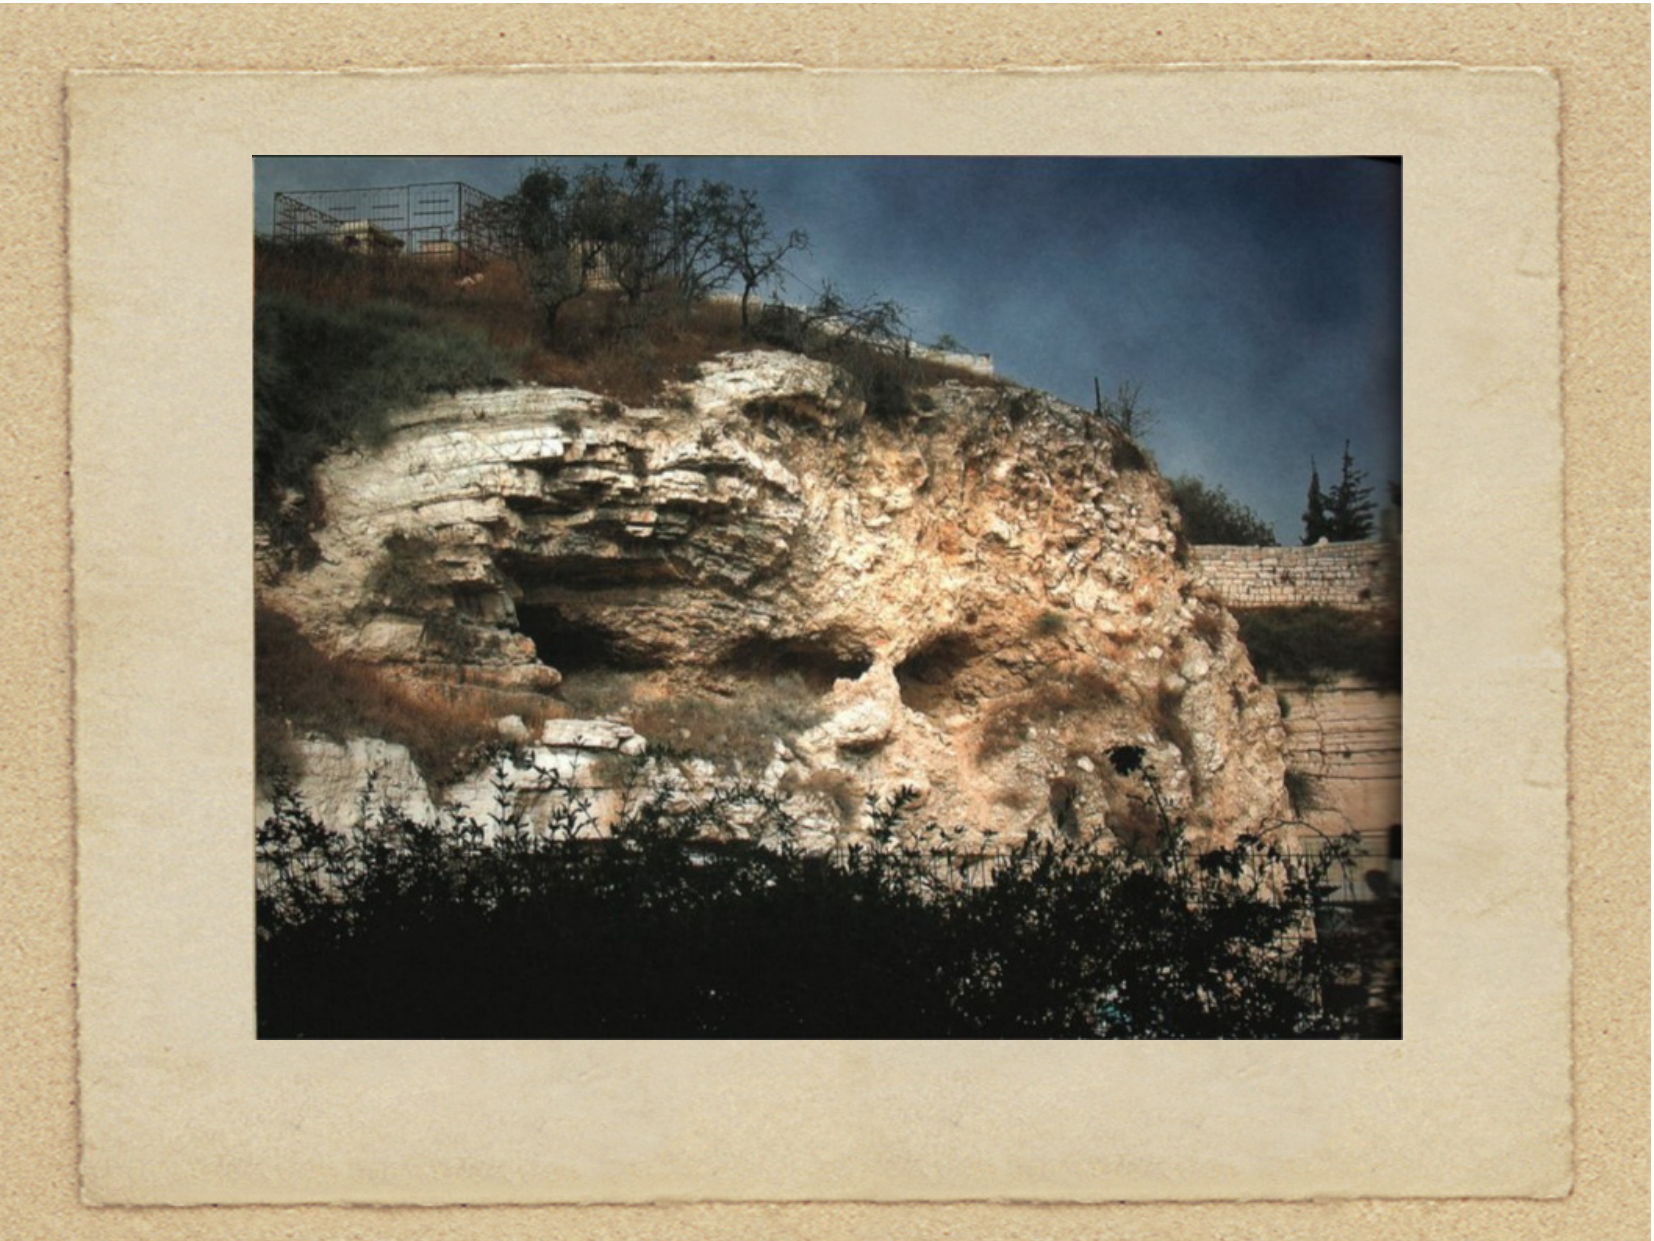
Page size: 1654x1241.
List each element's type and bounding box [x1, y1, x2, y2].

text_box [75, 65, 1576, 1191]
picture [0, 3, 1651, 1241]
